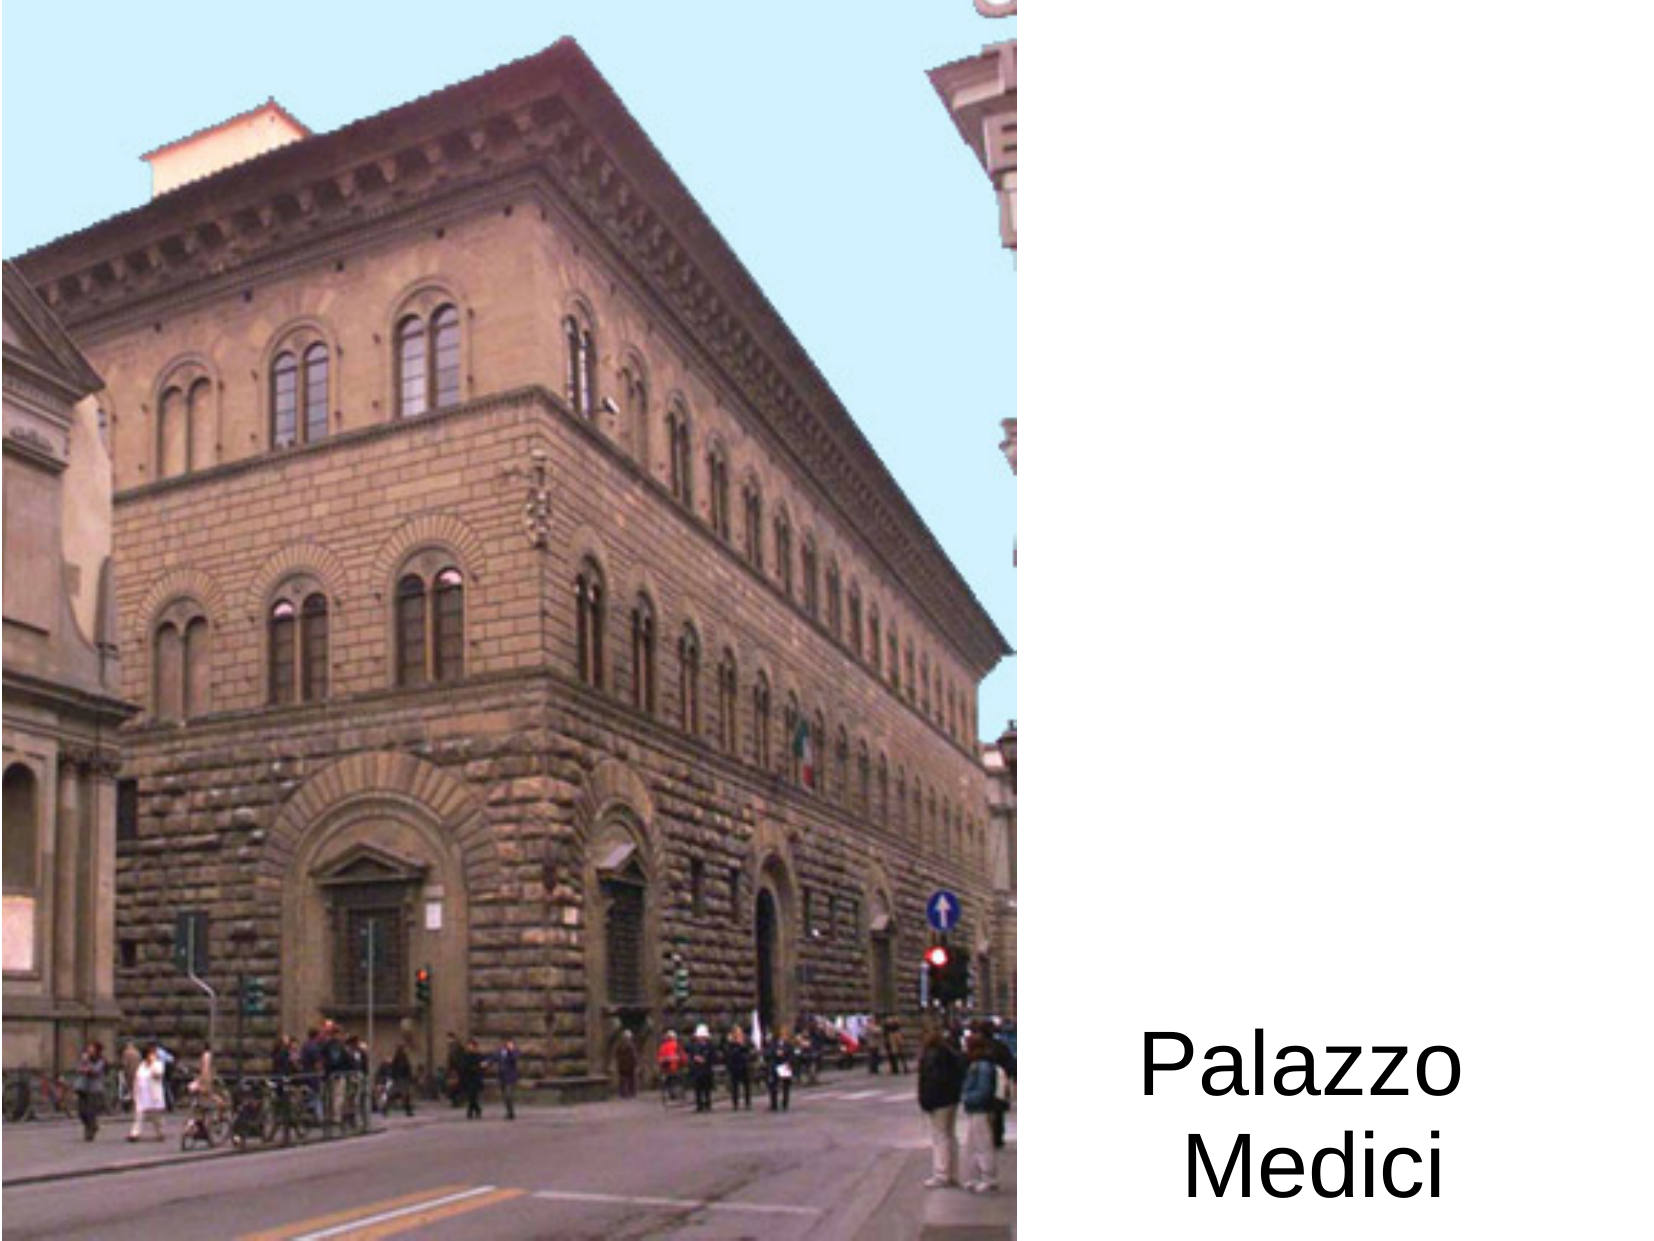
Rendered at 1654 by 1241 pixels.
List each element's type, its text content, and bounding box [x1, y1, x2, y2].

title Palazzo Medici [1017, 959, 1625, 1241]
picture [2, 0, 1017, 1241]
